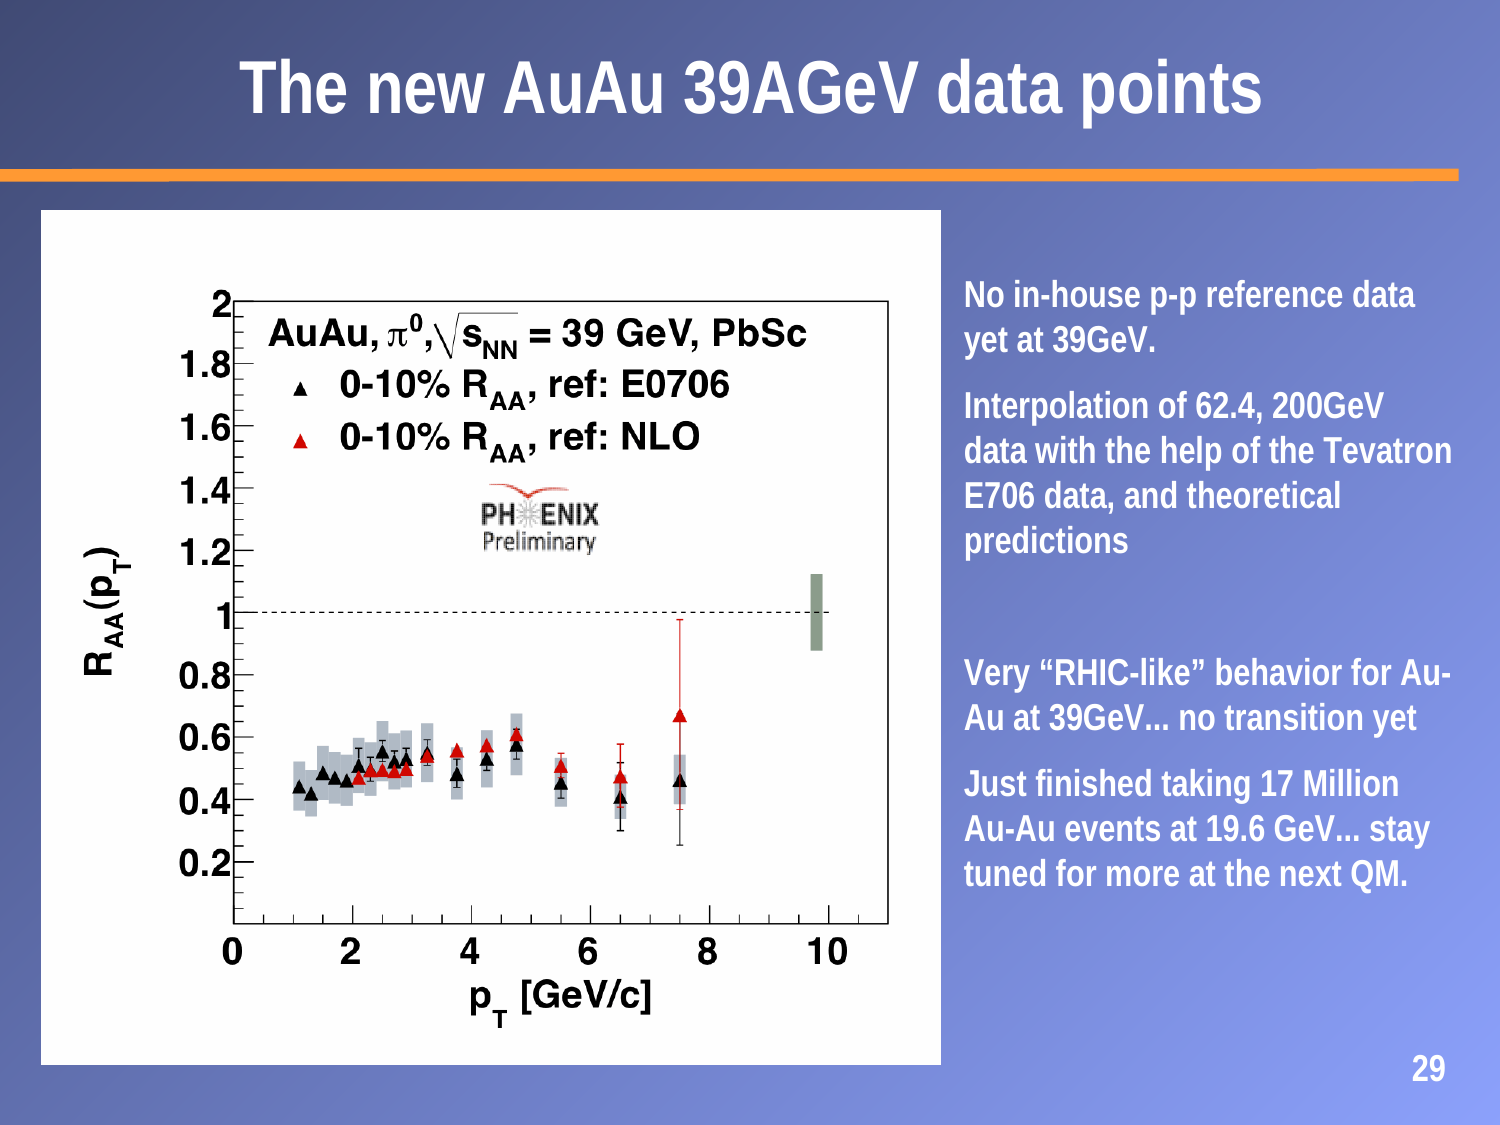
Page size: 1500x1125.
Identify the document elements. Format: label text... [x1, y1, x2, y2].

title The new AuAu 39AGeV data points [146, 17, 1358, 179]
text_box No in-house p-p reference data yet at 39GeV. Interpolation of 62.4, 200GeV data with the help of the Tevatron E706 data, and theoretical predictions Very “RHIC-like” behavior for Au-Au at 39GeV... no transition yet Just finished taking 17 Million Au-Au events at 19.6 GeV... stay tuned for more at the next QM. [948, 262, 1469, 811]
picture [41, 210, 941, 1065]
